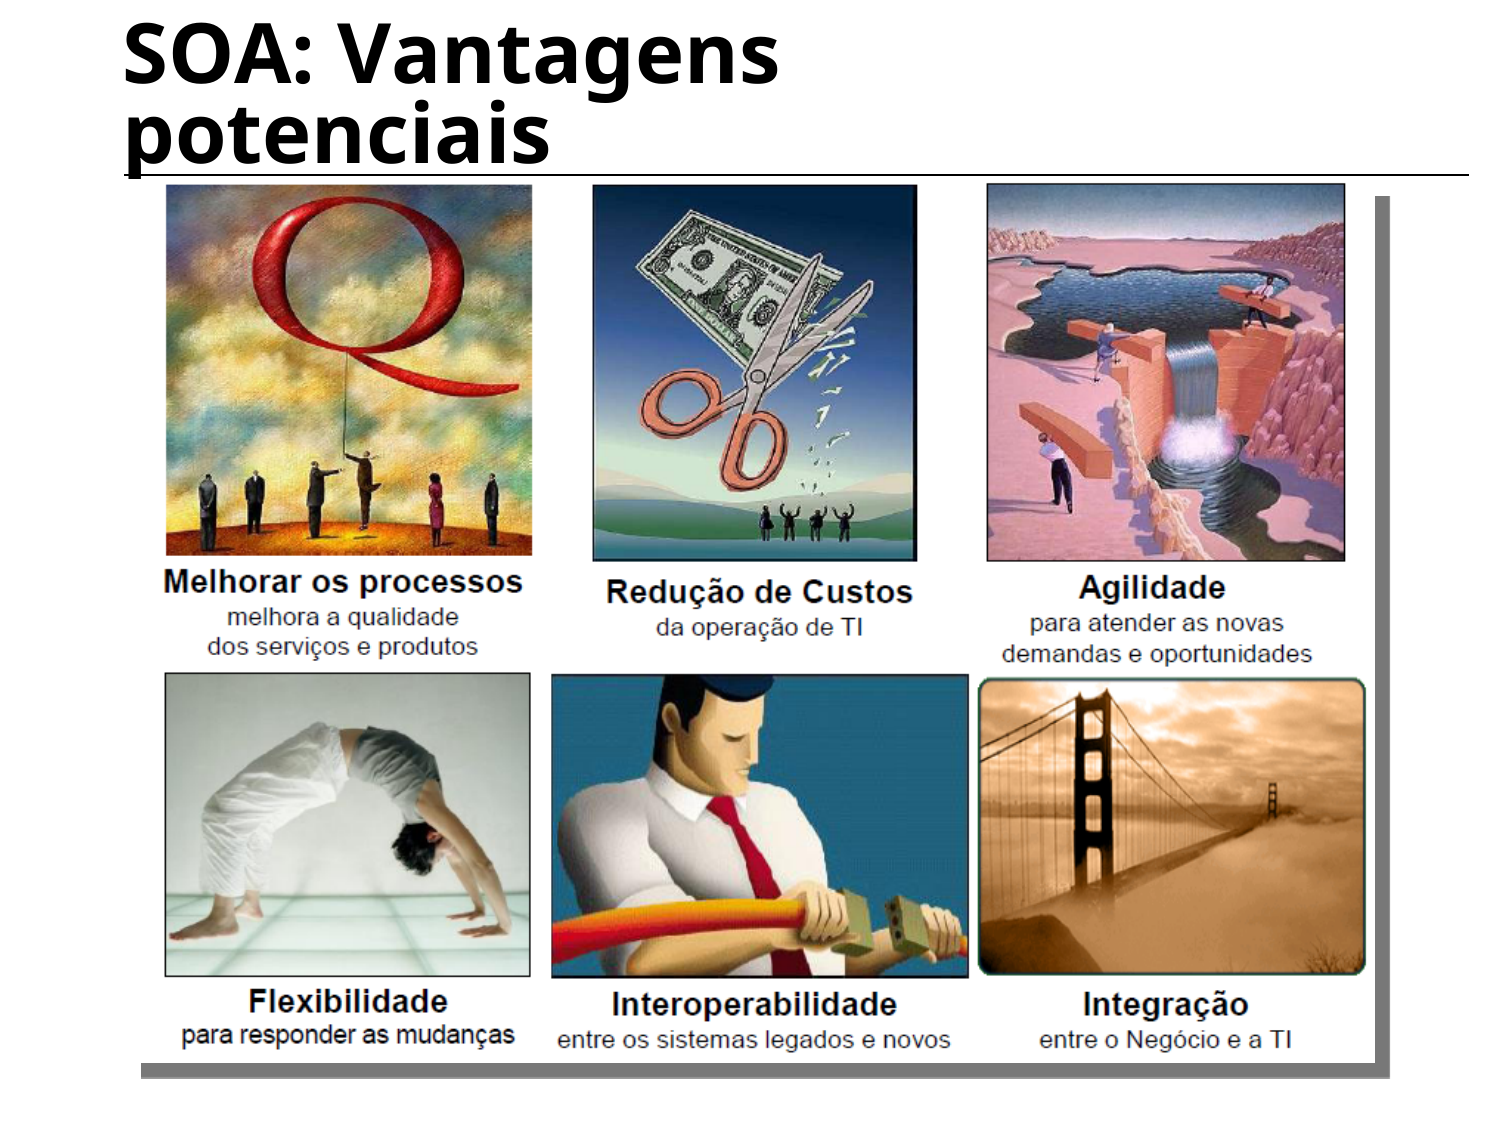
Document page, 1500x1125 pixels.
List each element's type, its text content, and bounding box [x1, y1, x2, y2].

title SOA: Vantagens potenciais [107, 12, 1199, 133]
picture [125, 179, 1375, 1063]
